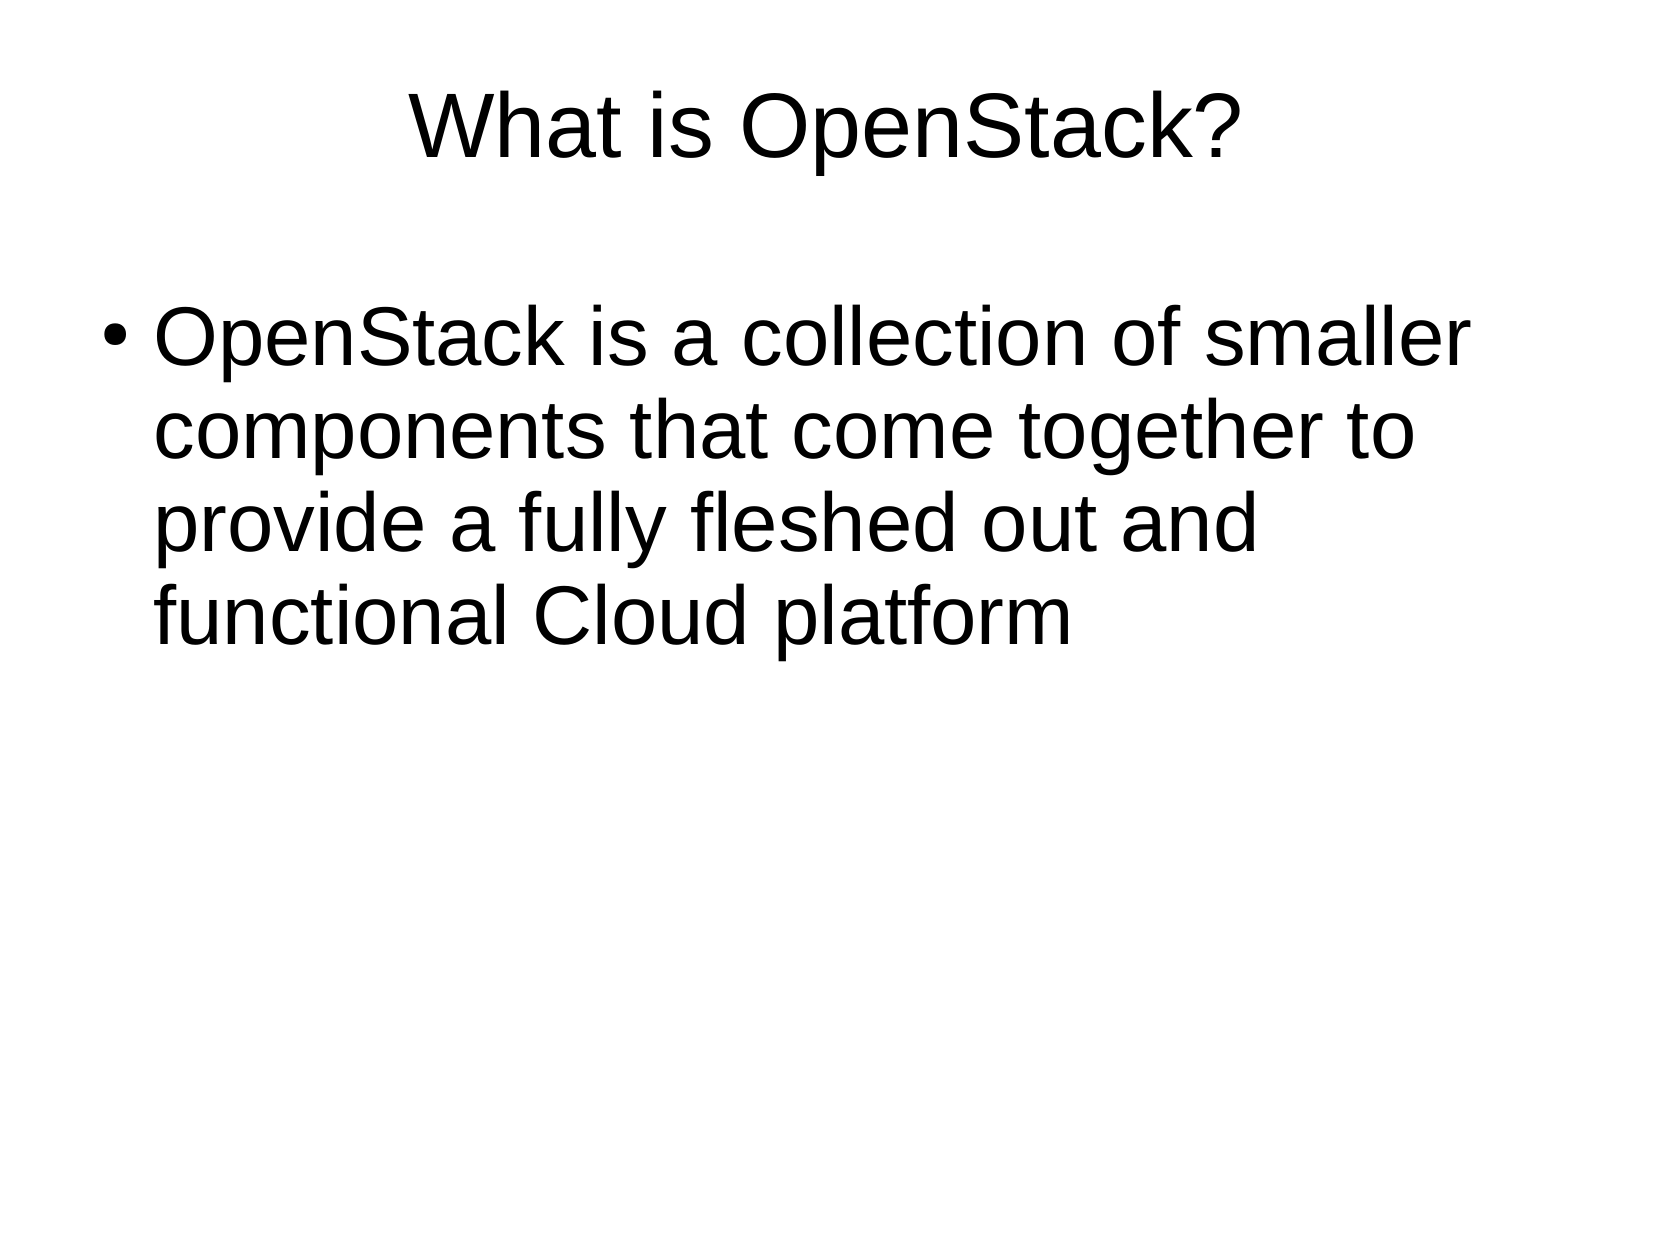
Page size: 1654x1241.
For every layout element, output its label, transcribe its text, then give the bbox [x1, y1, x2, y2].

title What is OpenStack? [389, 47, 1264, 205]
list OpenStack is a collection of smaller components that come together to provide a fully fleshed out and functional Cloud platform [82, 290, 1571, 1010]
